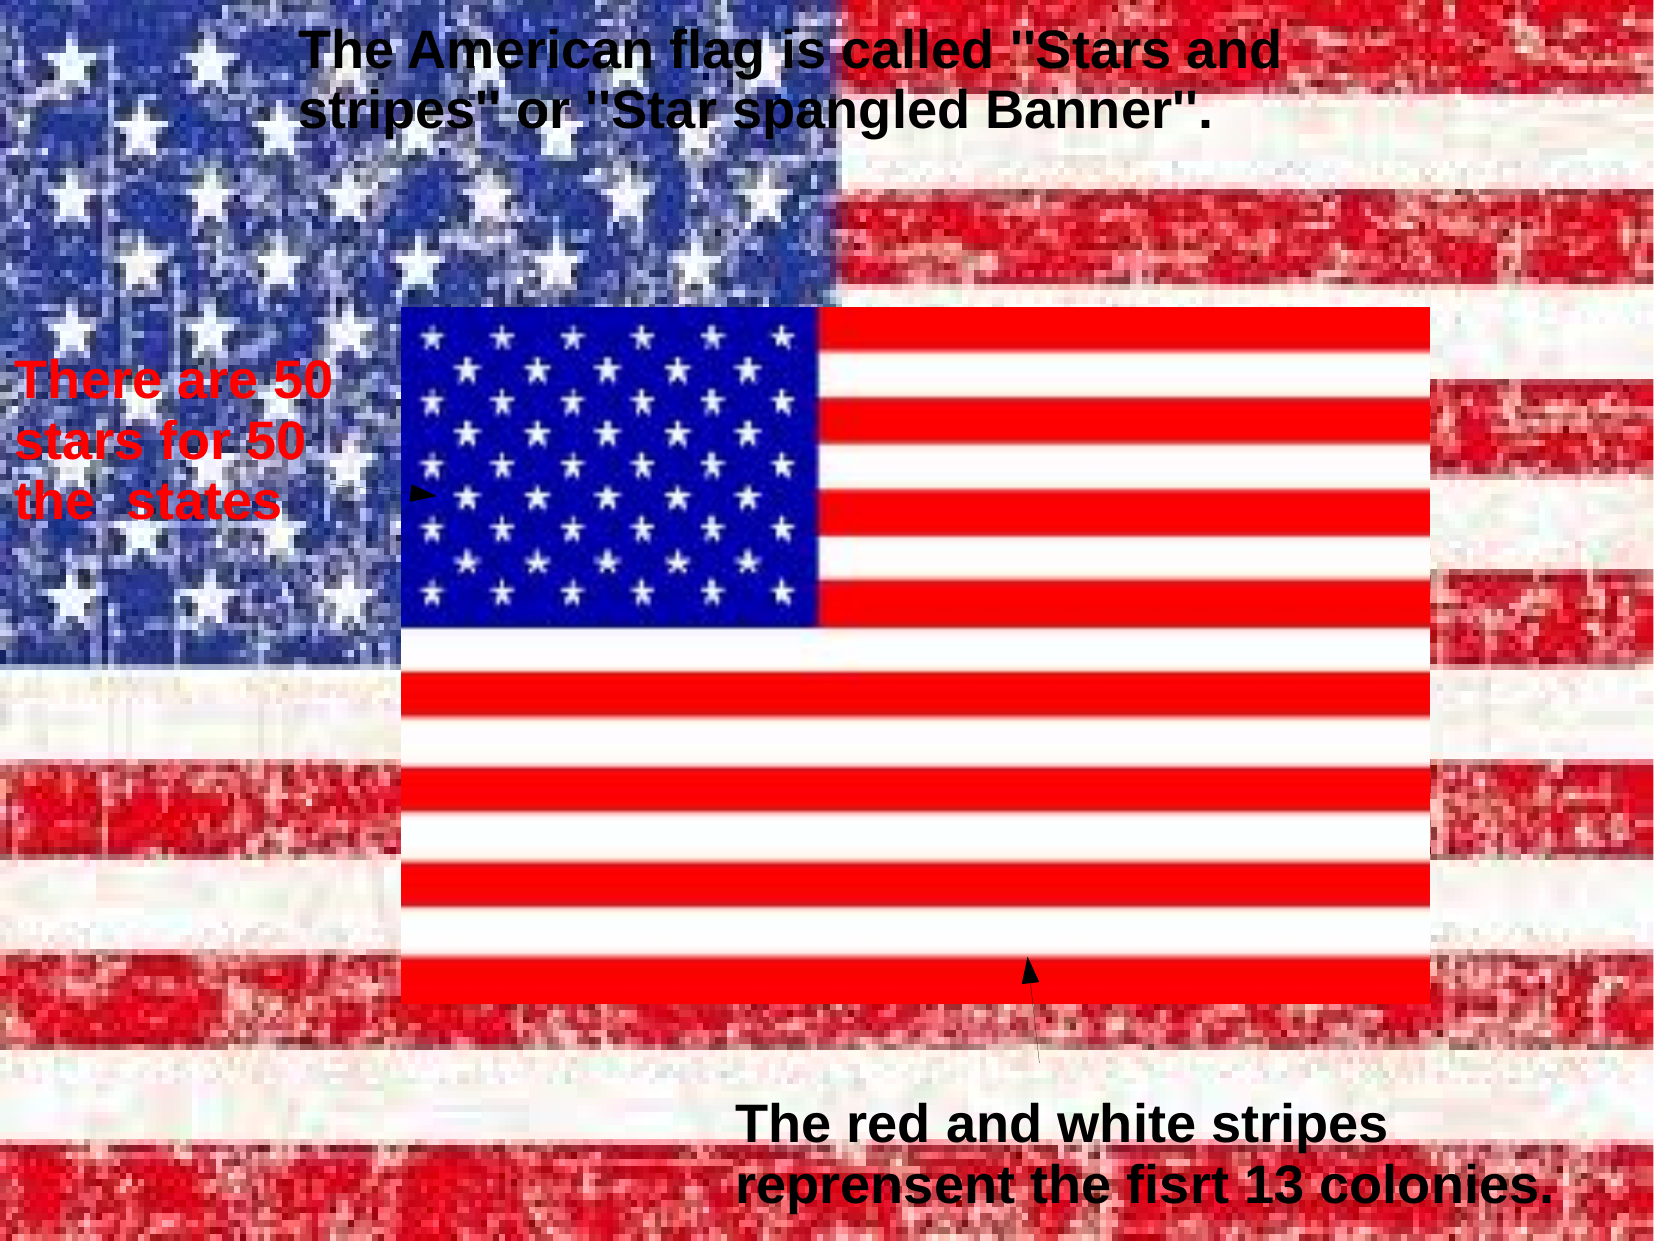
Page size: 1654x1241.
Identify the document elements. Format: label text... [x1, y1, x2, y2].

picture [0, 0, 1654, 1241]
text_box The American flag is called ''Stars and stripes'' or ''Star spangled Banner''. [283, 11, 1441, 151]
text_box There are 50 stars for 50 the states [0, 342, 402, 544]
text_box The red and white stripes reprensent the fisrt 13 colonies. [720, 1086, 1619, 1226]
